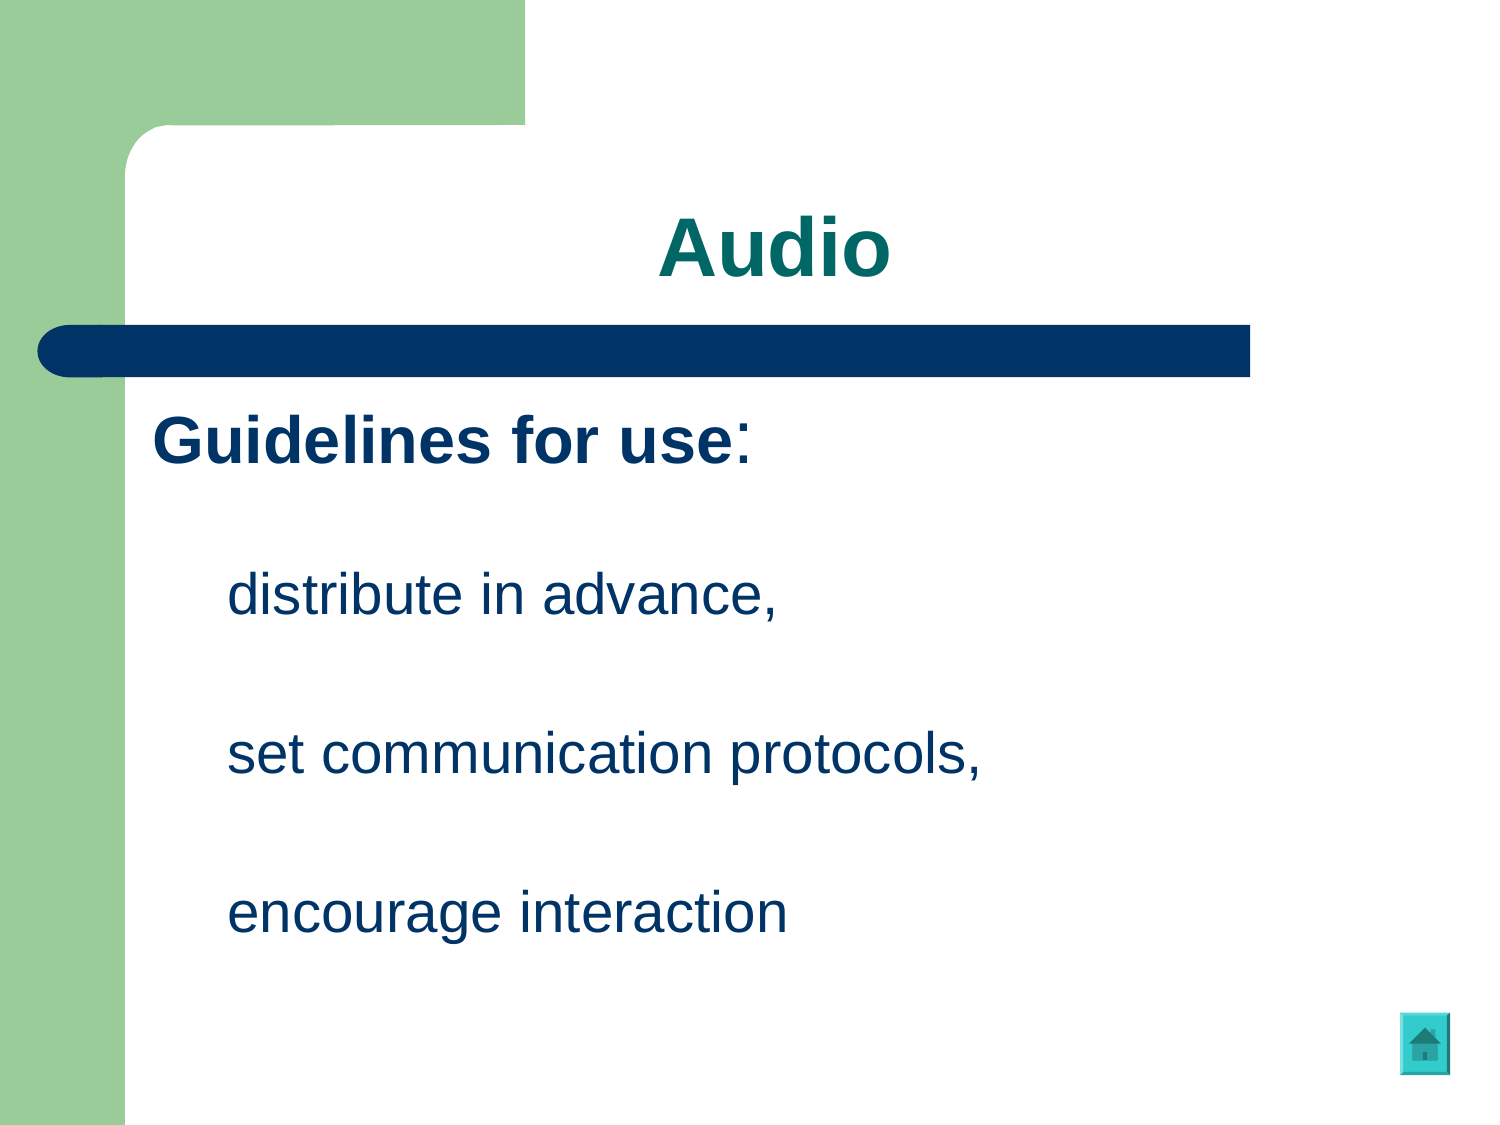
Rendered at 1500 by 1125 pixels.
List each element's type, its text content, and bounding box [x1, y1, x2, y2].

text_box [1401, 1012, 1451, 1076]
title Audio [136, 136, 1414, 301]
list Guidelines for use: distribute in advance, set communication protocols, encourage interaction [137, 387, 1400, 1073]
